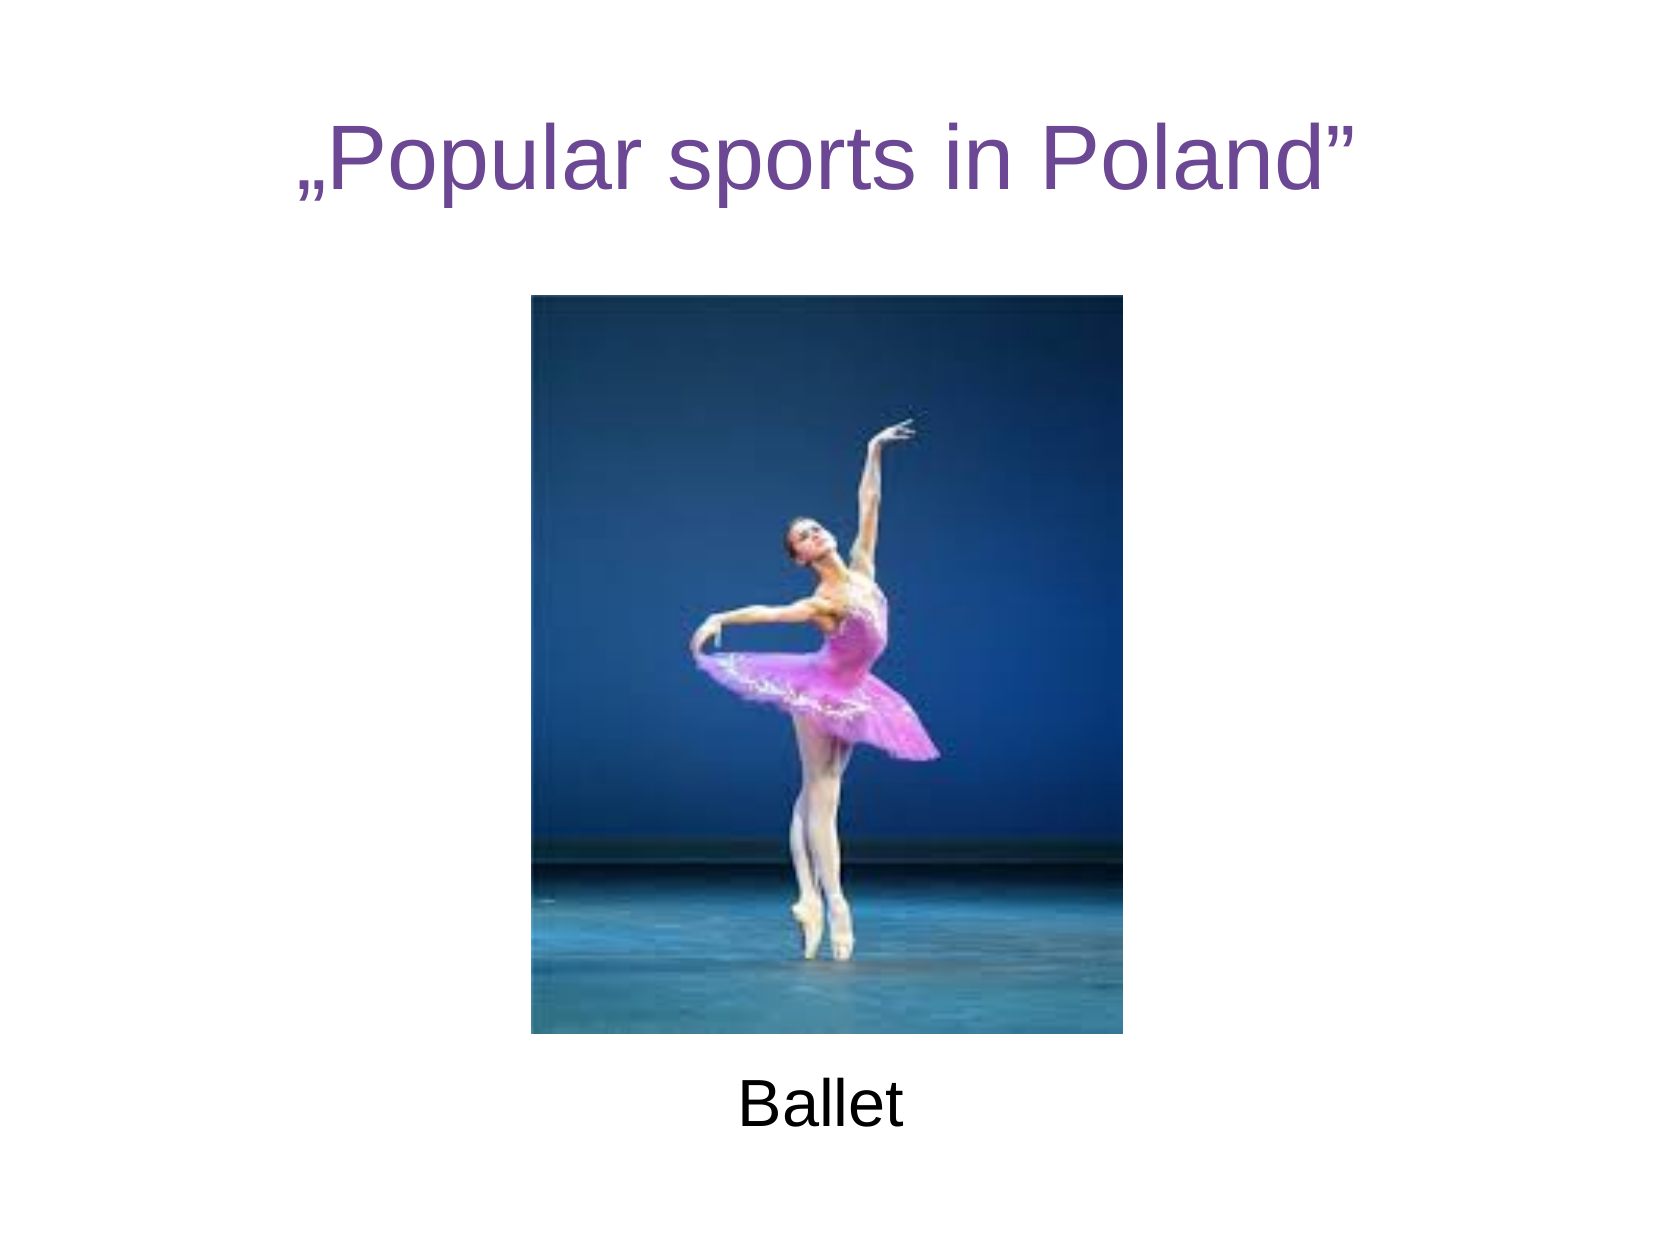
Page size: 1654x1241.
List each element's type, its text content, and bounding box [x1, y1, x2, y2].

title „Popular sports in Poland” [82, 49, 1571, 257]
subtitle Ballet [76, 360, 1565, 1184]
picture [531, 295, 1123, 1034]
